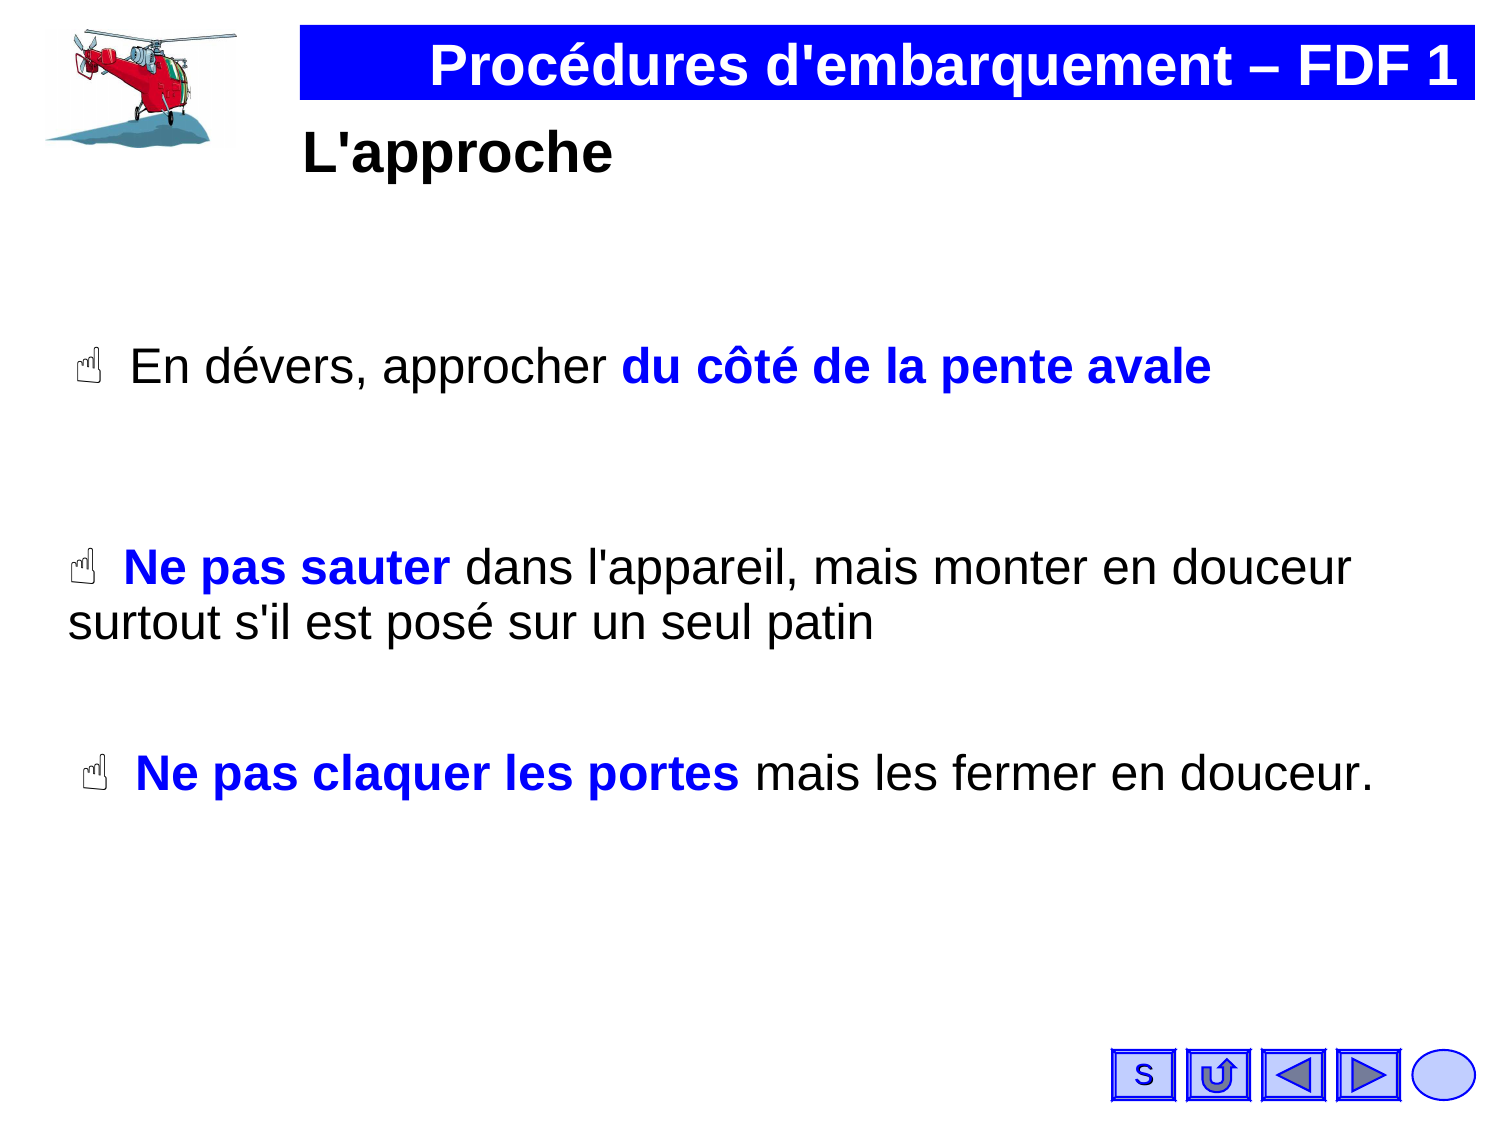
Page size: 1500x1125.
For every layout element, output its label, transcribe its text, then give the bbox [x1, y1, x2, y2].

text_box  Ne pas claquer les portes mais les fermer en douceur. [64, 738, 1477, 811]
text_box Procédures d'embarquement – FDF 1 [299, 24, 1475, 100]
text_box  Ne pas sauter dans l'appareil, mais monter en douceur surtout s'il est posé sur un seul patin [53, 531, 1447, 660]
text_box L'approche [287, 112, 1096, 193]
text_box [1412, 1049, 1476, 1101]
picture [45, 29, 237, 148]
text_box  En dévers, approcher du côté de la pente avale [59, 330, 1447, 403]
